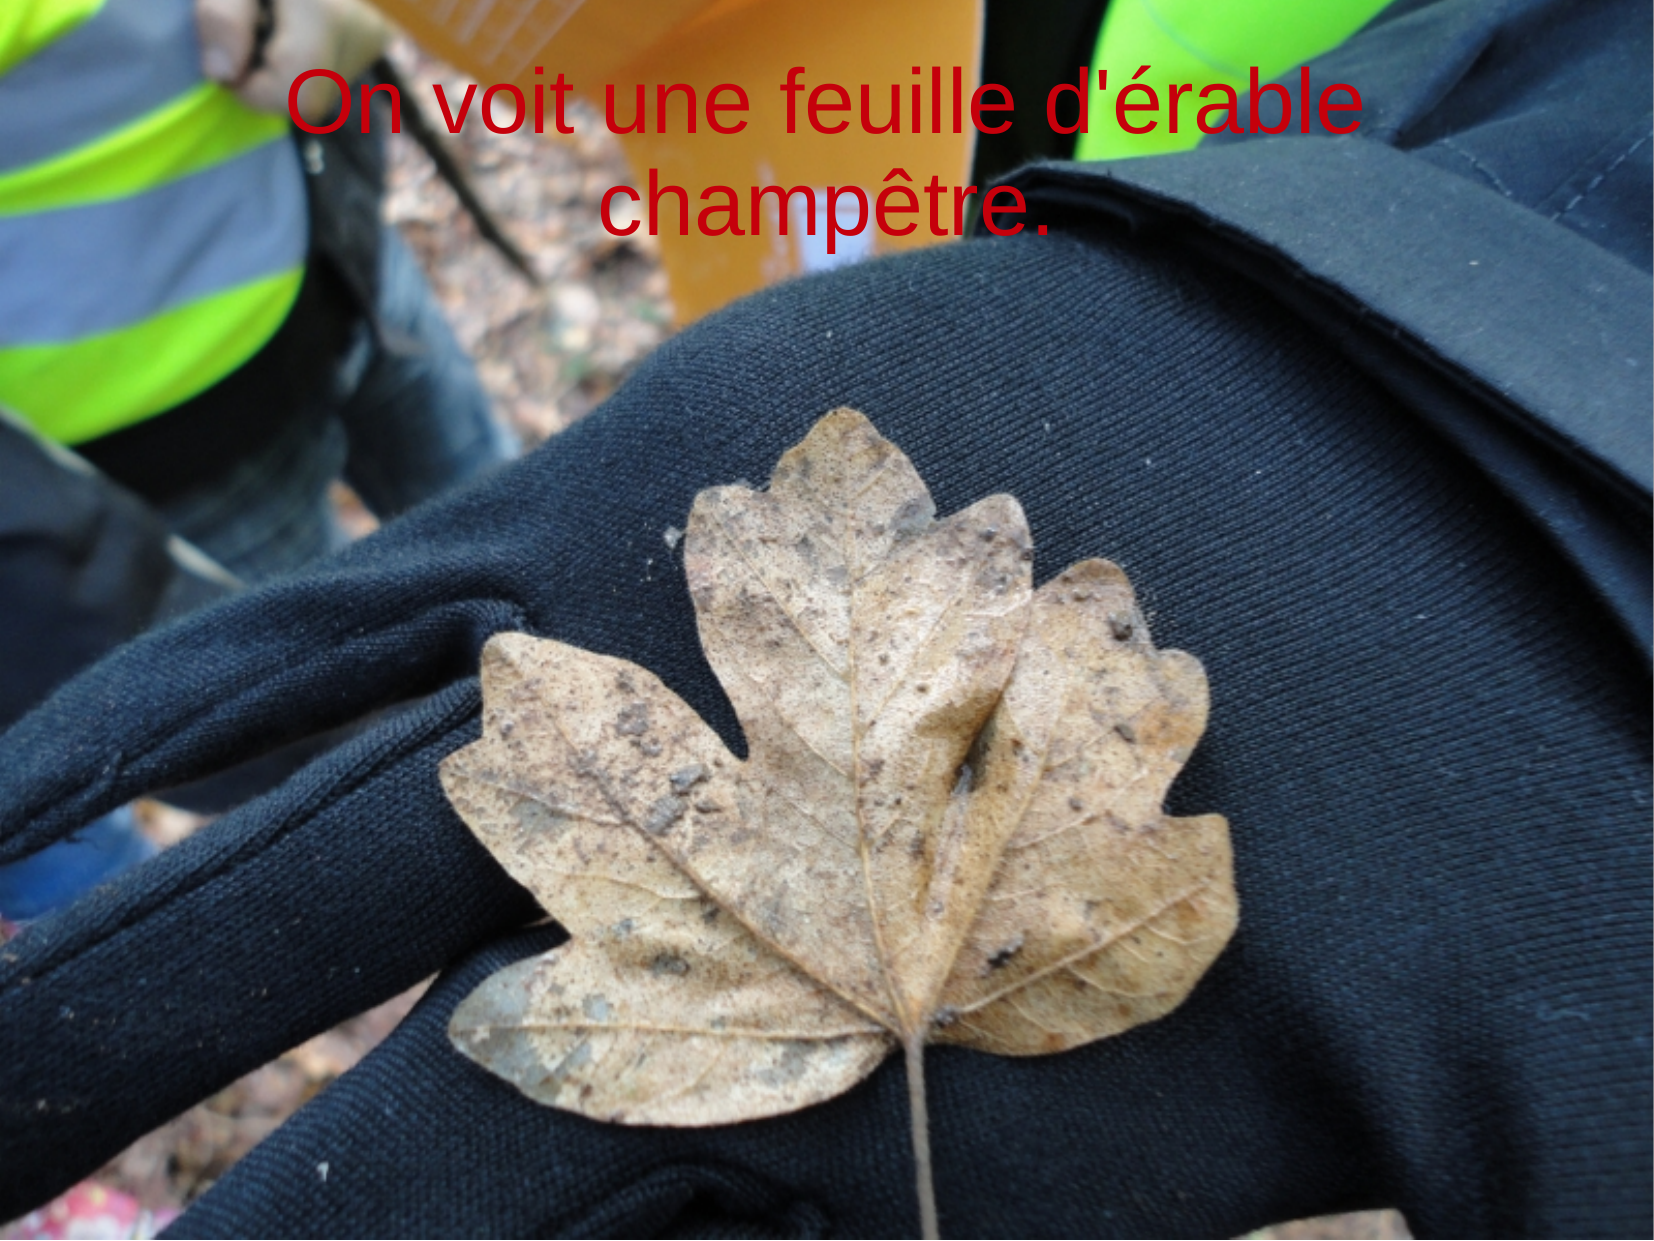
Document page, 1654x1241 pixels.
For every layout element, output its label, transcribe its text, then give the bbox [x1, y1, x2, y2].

picture [0, 0, 1654, 1240]
title On voit une feuille d'érable champêtre. [82, 49, 1571, 257]
